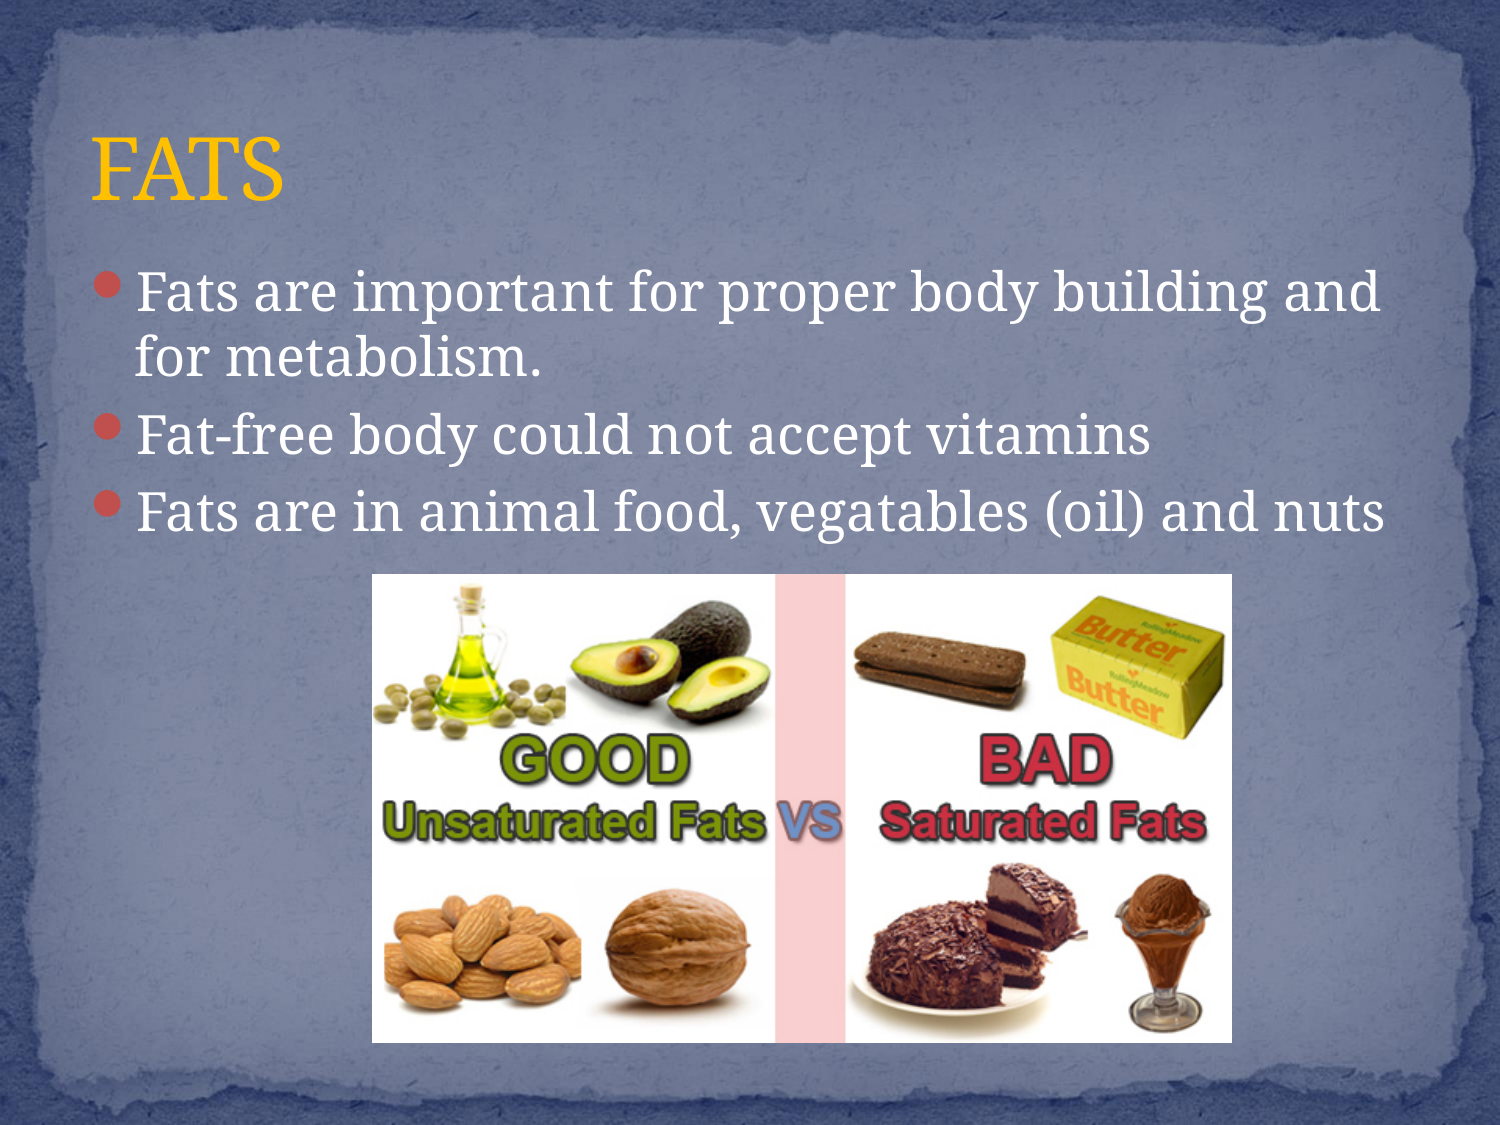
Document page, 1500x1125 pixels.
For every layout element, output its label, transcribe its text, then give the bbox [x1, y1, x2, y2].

picture [0, 0, 1500, 1125]
title FATS [75, 24, 1425, 225]
list Fats are important for proper body building and for metabolism. Fat-free body could not accept vitamins Fats are in animal food, vegatables (oil) and nuts [75, 249, 1425, 1000]
